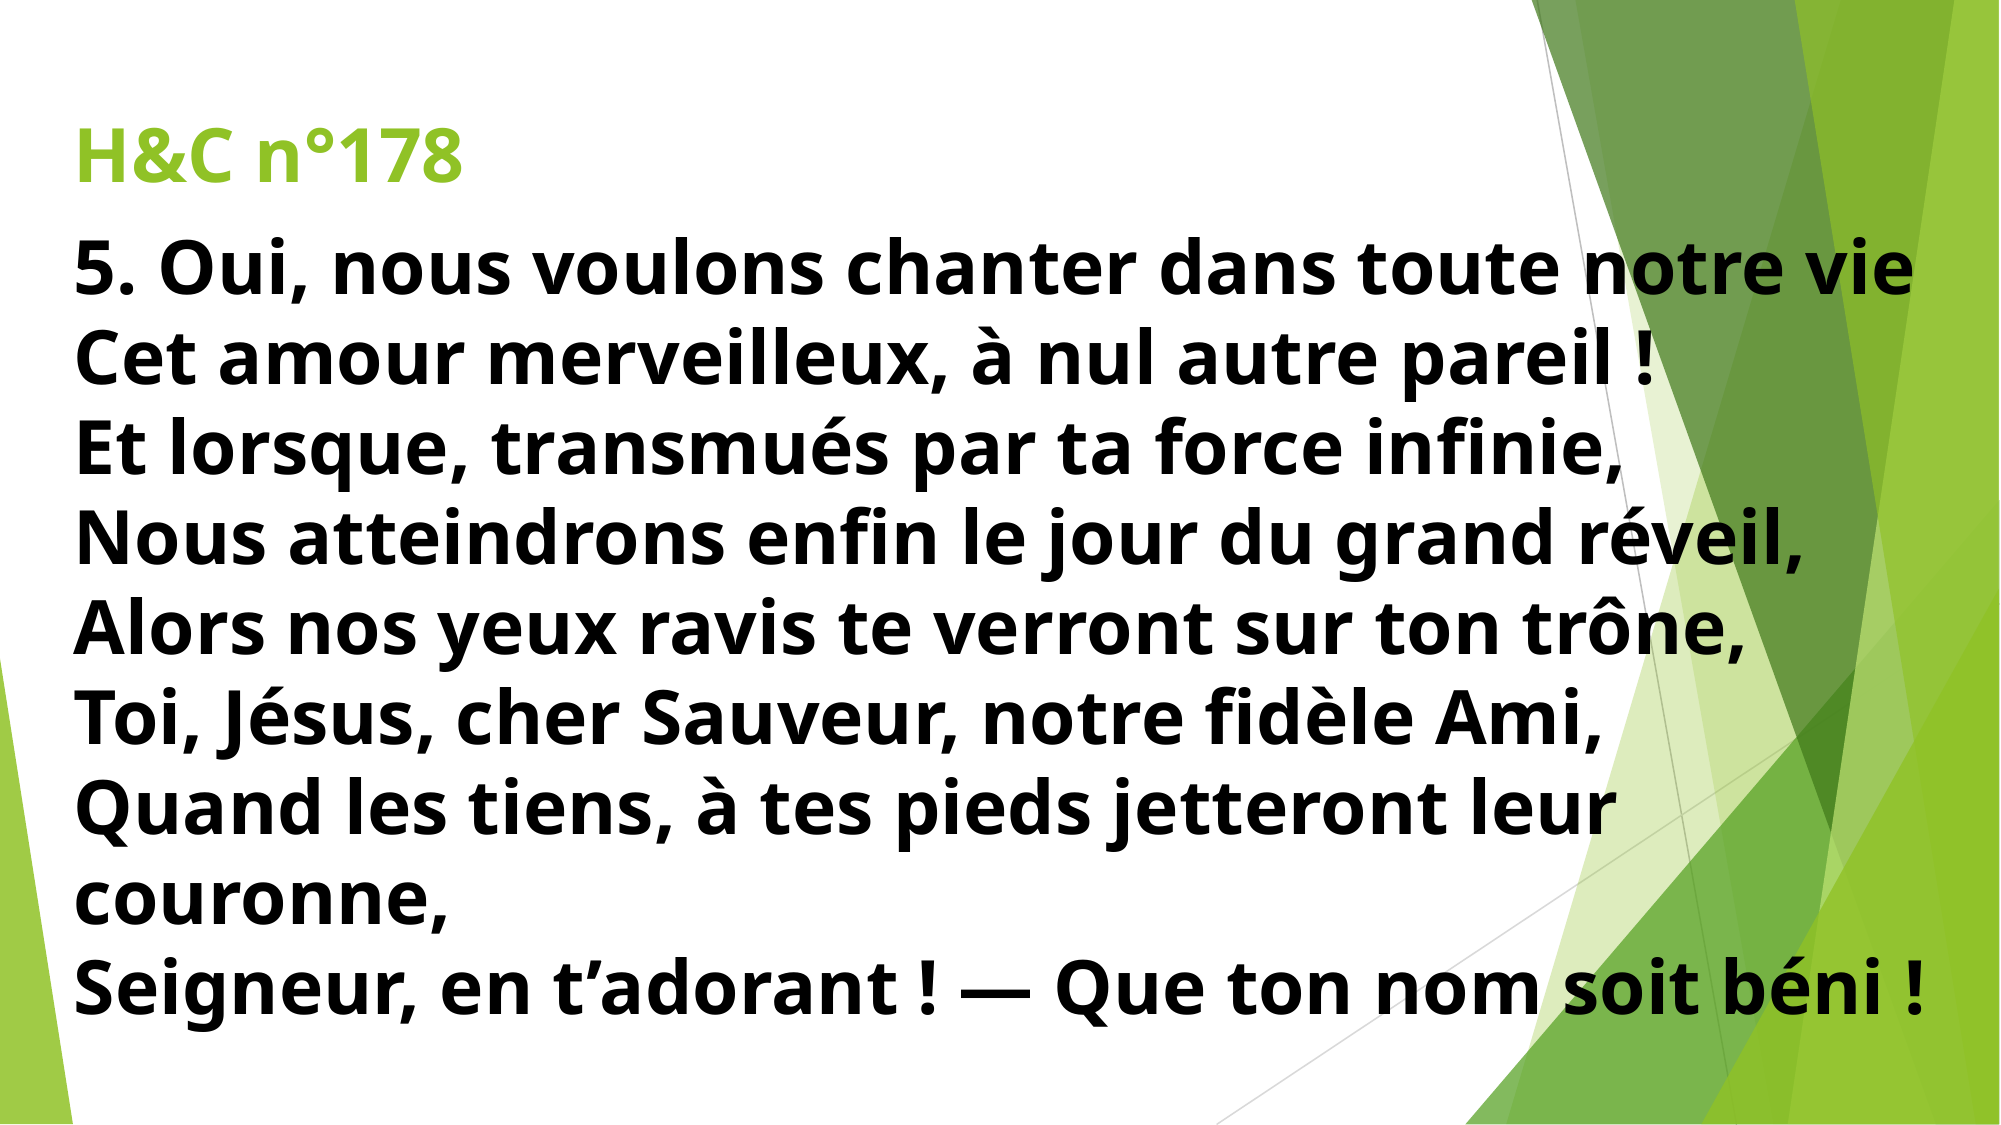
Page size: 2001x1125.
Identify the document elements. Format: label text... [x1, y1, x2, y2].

text_box 5. Oui, nous voulons chanter dans toute notre vie Cet amour merveilleux, à nul autre pareil ! Et lorsque, transmués par ta force infinie, Nous atteindrons enfin le jour du grand réveil, Alors nos yeux ravis te verront sur ton trône, Toi, Jésus, cher Sauveur, notre fidèle Ami, Quand les tiens, à tes pieds jetteront leur couronne, Seigneur, en t’adorant ! — Que ton nom soit béni ! [59, 212, 1961, 1074]
text_box H&C n°178 [59, 99, 1522, 212]
